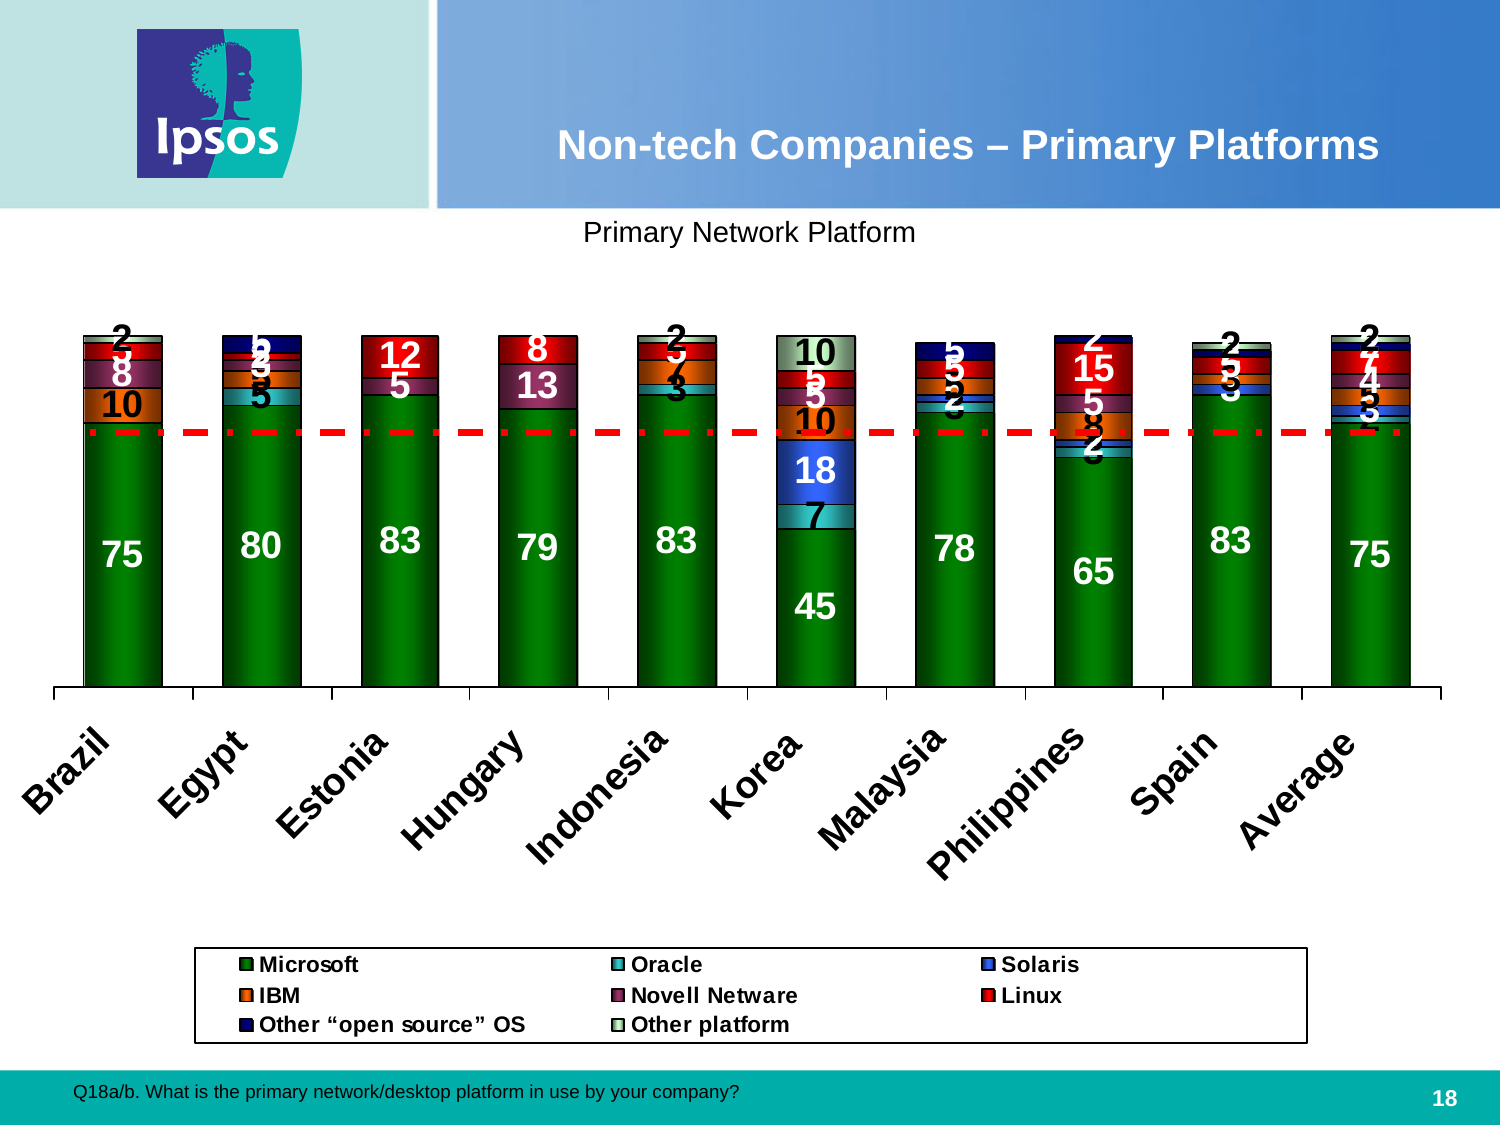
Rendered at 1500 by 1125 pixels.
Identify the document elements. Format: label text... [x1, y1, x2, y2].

picture [0, 0, 1500, 213]
text_box Q18a/b. What is the primary network/desktop platform in use by your company? [53, 1077, 1483, 1110]
title Non-tech Companies – Primary Platforms [462, 58, 1476, 177]
text_box Primary Network Platform [537, 208, 963, 257]
chart [0, 256, 1473, 1054]
